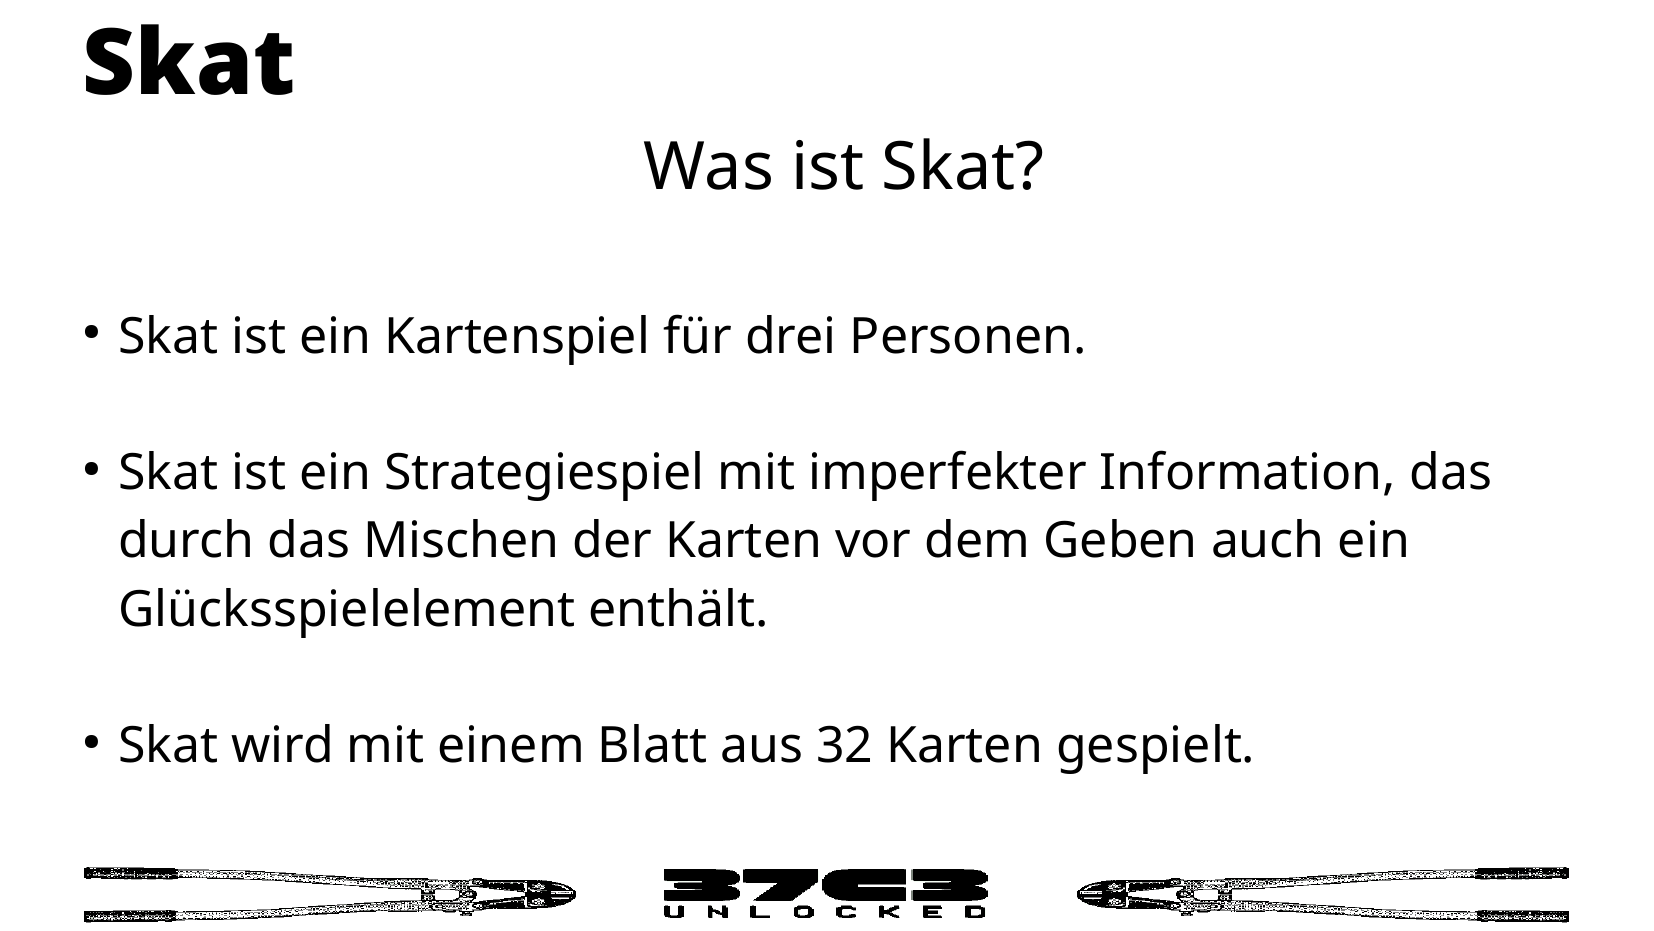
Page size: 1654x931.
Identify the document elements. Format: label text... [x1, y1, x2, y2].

title Skat [82, 0, 1571, 118]
subtitle Was ist Skat? Skat ist ein Kartenspiel für drei Personen. Skat ist ein Strategiespiel mit imperfekter Information, das durch das Mischen der Karten vor dem Geben auch ein Glücksspielelement enthält. Skat wird mit einem Blatt aus 32 Karten gespielt. [82, 118, 1571, 827]
picture [0, 856, 1654, 931]
